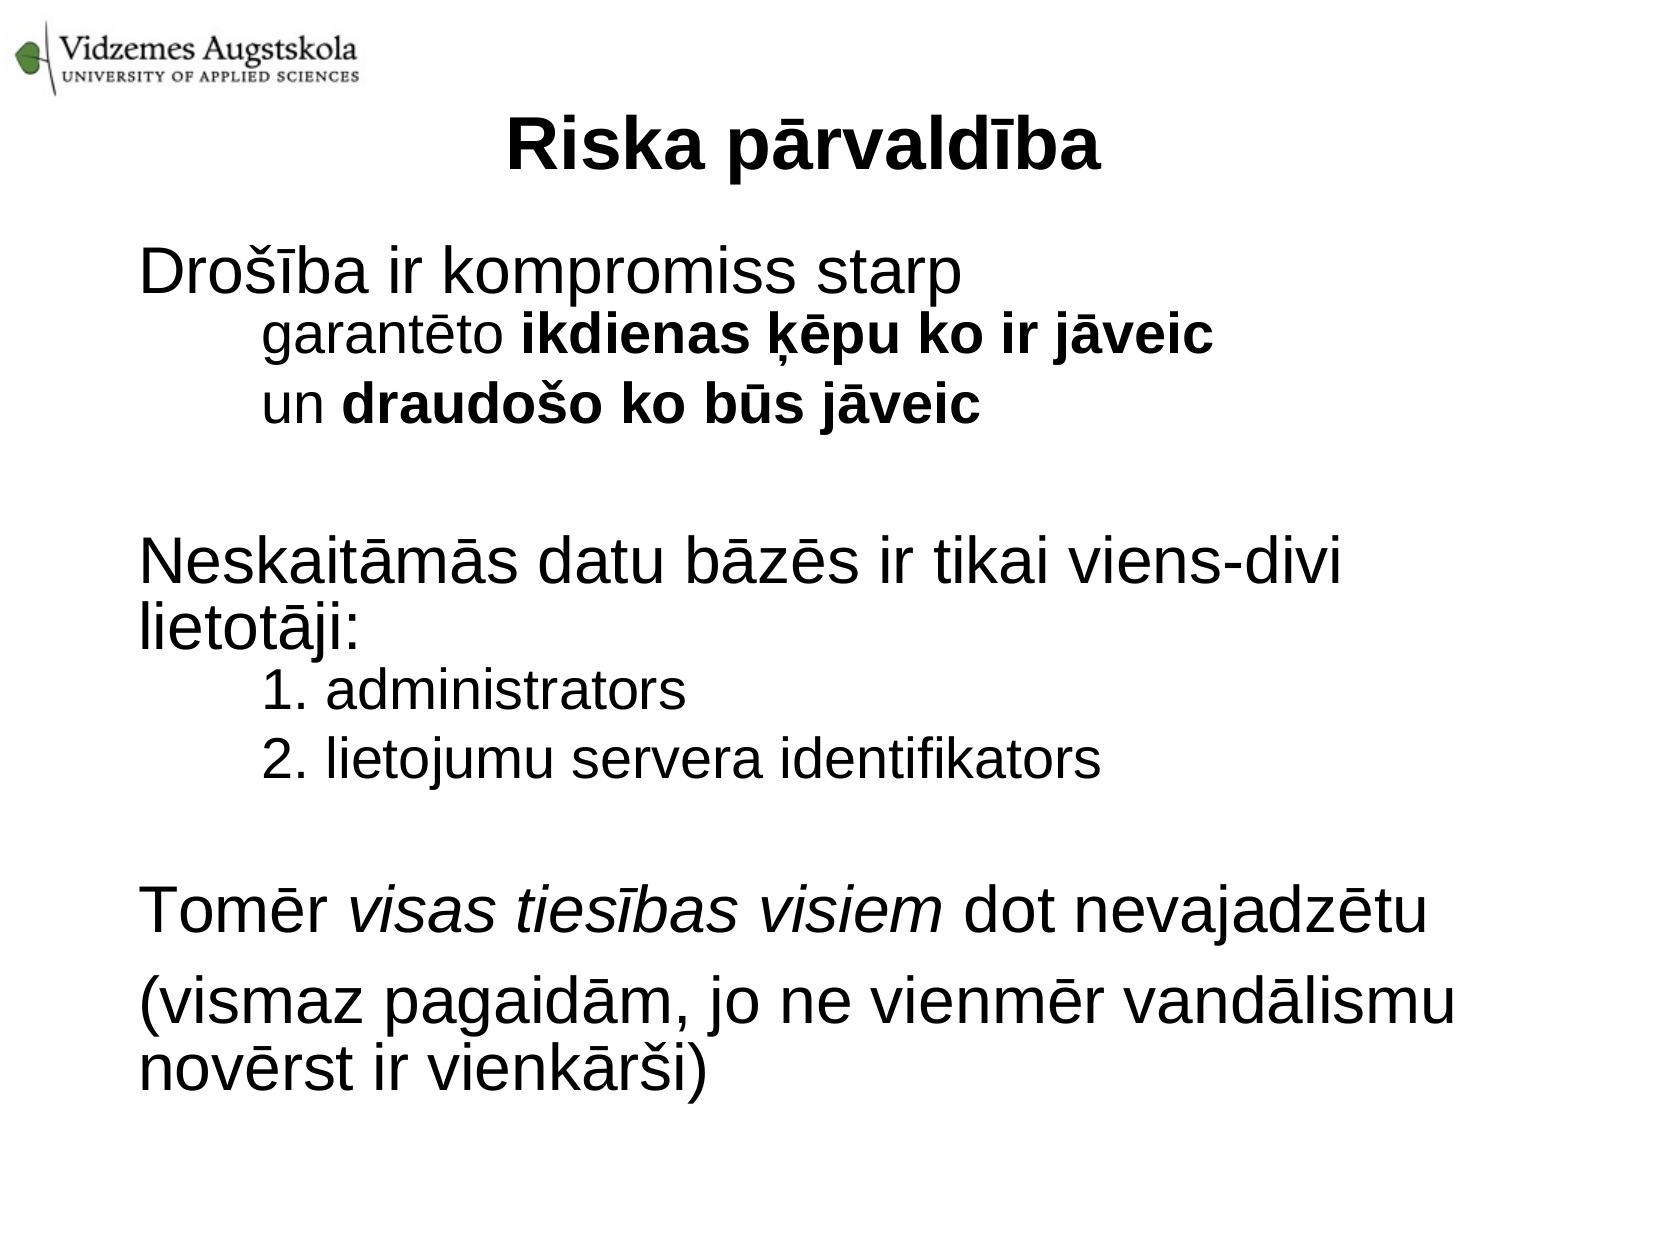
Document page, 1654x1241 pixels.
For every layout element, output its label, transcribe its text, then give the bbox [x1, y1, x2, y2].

title Riska pārvaldība [94, 103, 1512, 188]
list Drošība ir kompromiss starp garantēto ikdienas ķēpu ko ir jāveic un draudošo ko būs jāveic Neskaitāmās datu bāzēs ir tikai viens-divi lietotāji: 1. administrators 2. lietojumu servera identifikators Tomēr visas tiesības visiem dot nevajadzētu (vismaz pagaidām, jo ne vienmēr vandālismu novērst ir vienkārši) [82, 236, 1569, 1107]
picture [5, 2, 368, 113]
